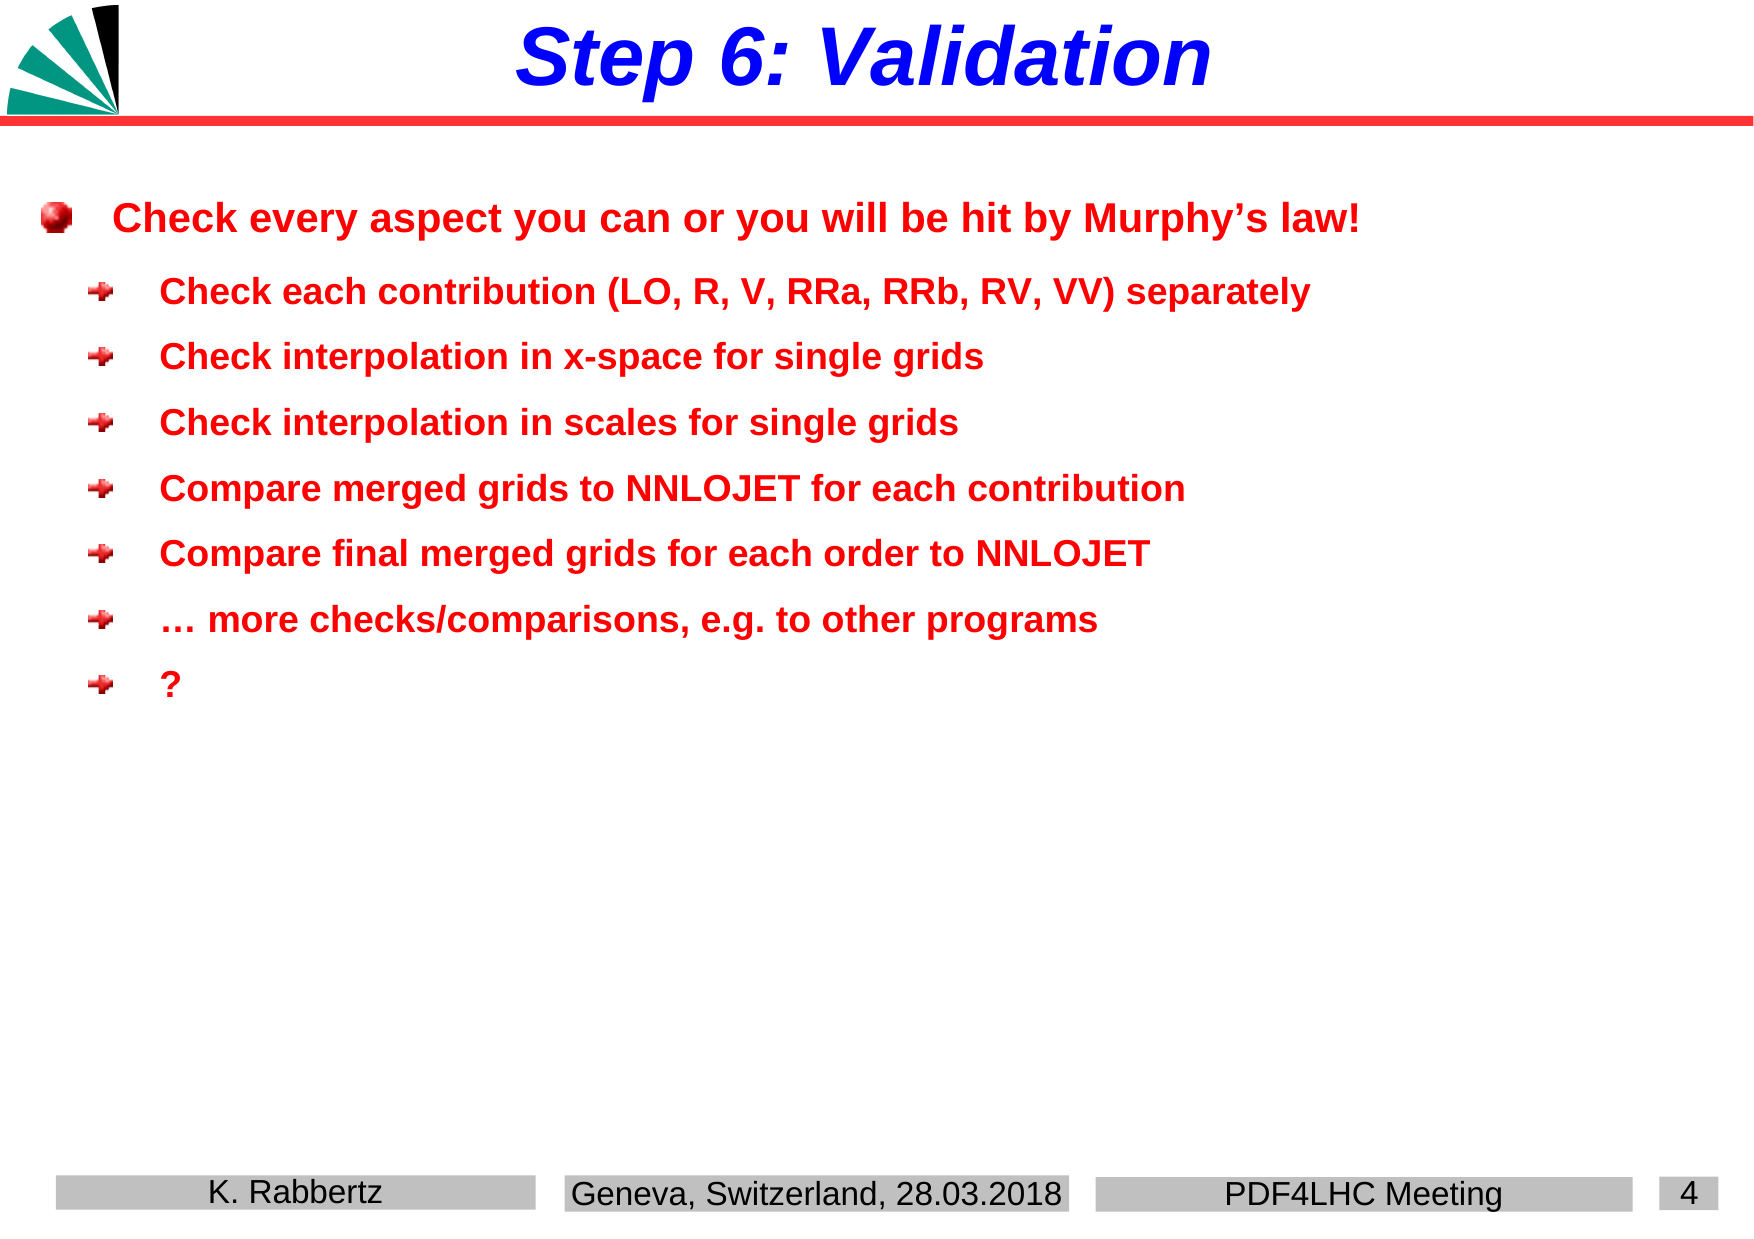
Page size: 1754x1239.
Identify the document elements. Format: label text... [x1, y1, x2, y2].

picture [7, 5, 119, 116]
title Step 6: Validation [123, 0, 1606, 114]
list Check every aspect you can or you will be hit by Murphy’s law! Check each contribution (LO, R, V, RRa, RRb, RV, VV) separately Check interpolation in x-space for single grids Check interpolation in scales for single grids Compare merged grids to NNLOJET for each contribution Compare final merged grids for each order to NNLOJET … more checks/comparisons, e.g. to other programs ? [29, 194, 1736, 707]
